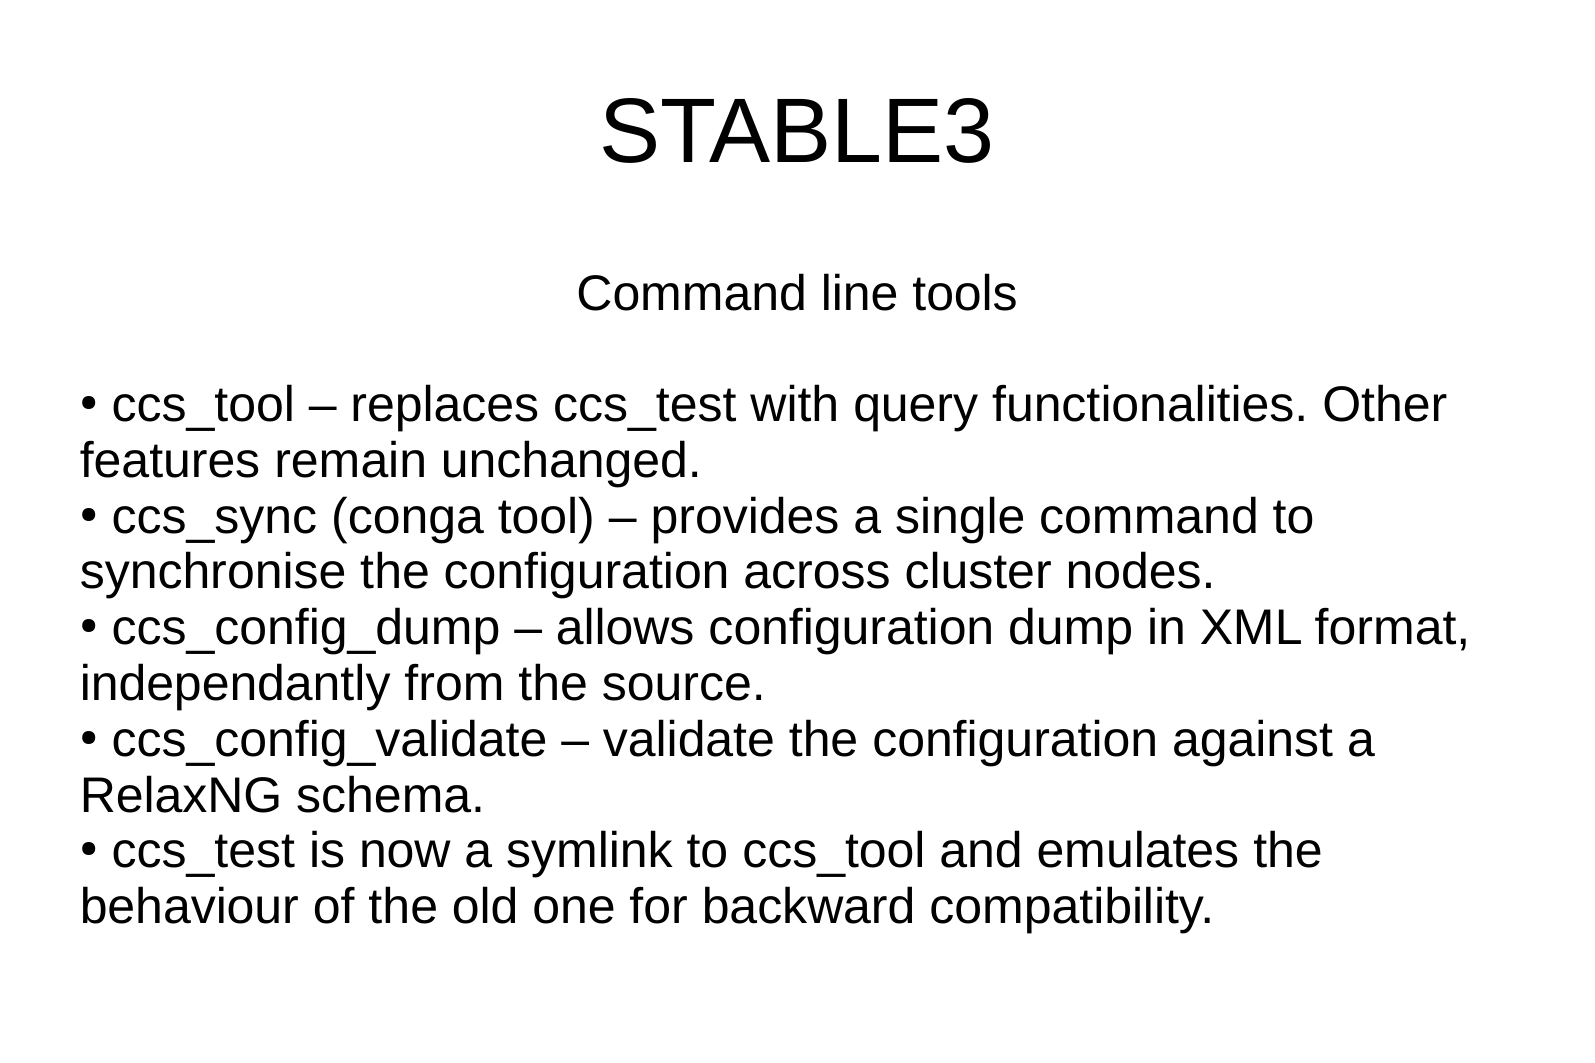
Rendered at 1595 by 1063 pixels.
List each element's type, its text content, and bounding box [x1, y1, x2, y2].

title STABLE3 [79, 49, 1515, 213]
subtitle Command line tools ccs_tool – replaces ccs_test with query functionalities. Other features remain unchanged. ccs_sync (conga tool) – provides a single command to synchronise the configuration across cluster nodes. ccs_config_dump – allows configuration dump in XML format, independantly from the source. ccs_config_validate – validate the configuration against a RelaxNG schema. ccs_test is now a symlink to ccs_tool and emulates the behaviour of the old one for backward compatibility. [79, 256, 1515, 943]
